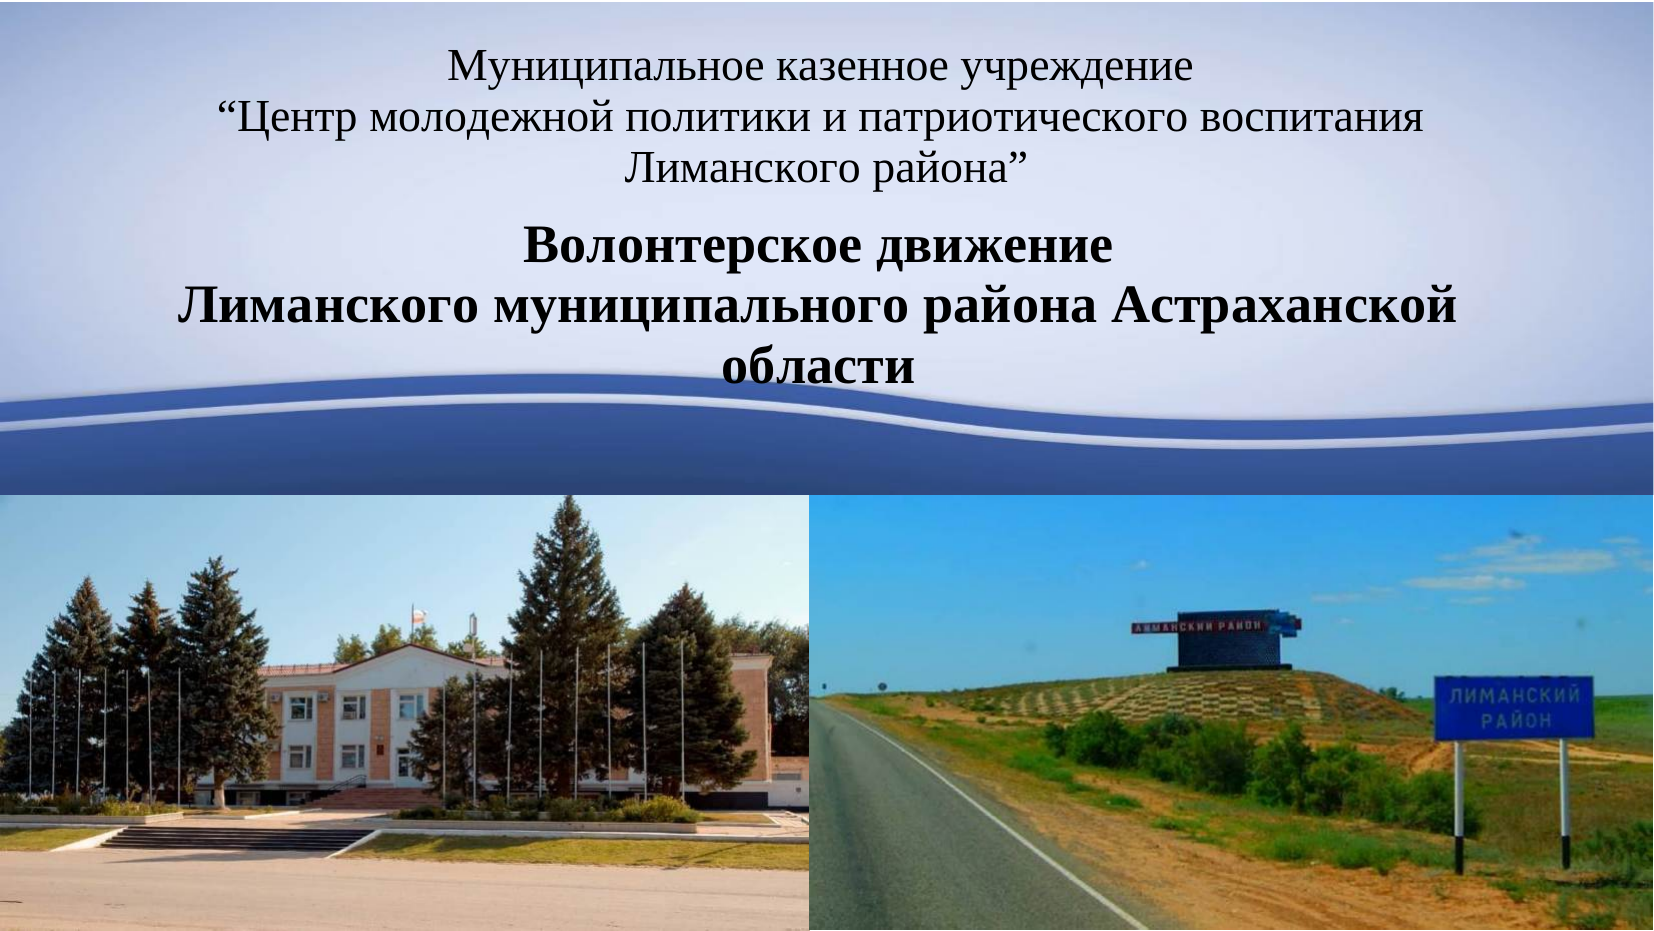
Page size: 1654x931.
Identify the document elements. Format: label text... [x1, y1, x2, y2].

title Муниципальное казенное учреждение “Центр молодежной политики и патриотического воспитания Лиманского района” [82, 36, 1571, 193]
text_box Волонтерское движение Лиманского муниципального района Астраханской области [74, 225, 1563, 381]
picture [0, 2, 1654, 931]
